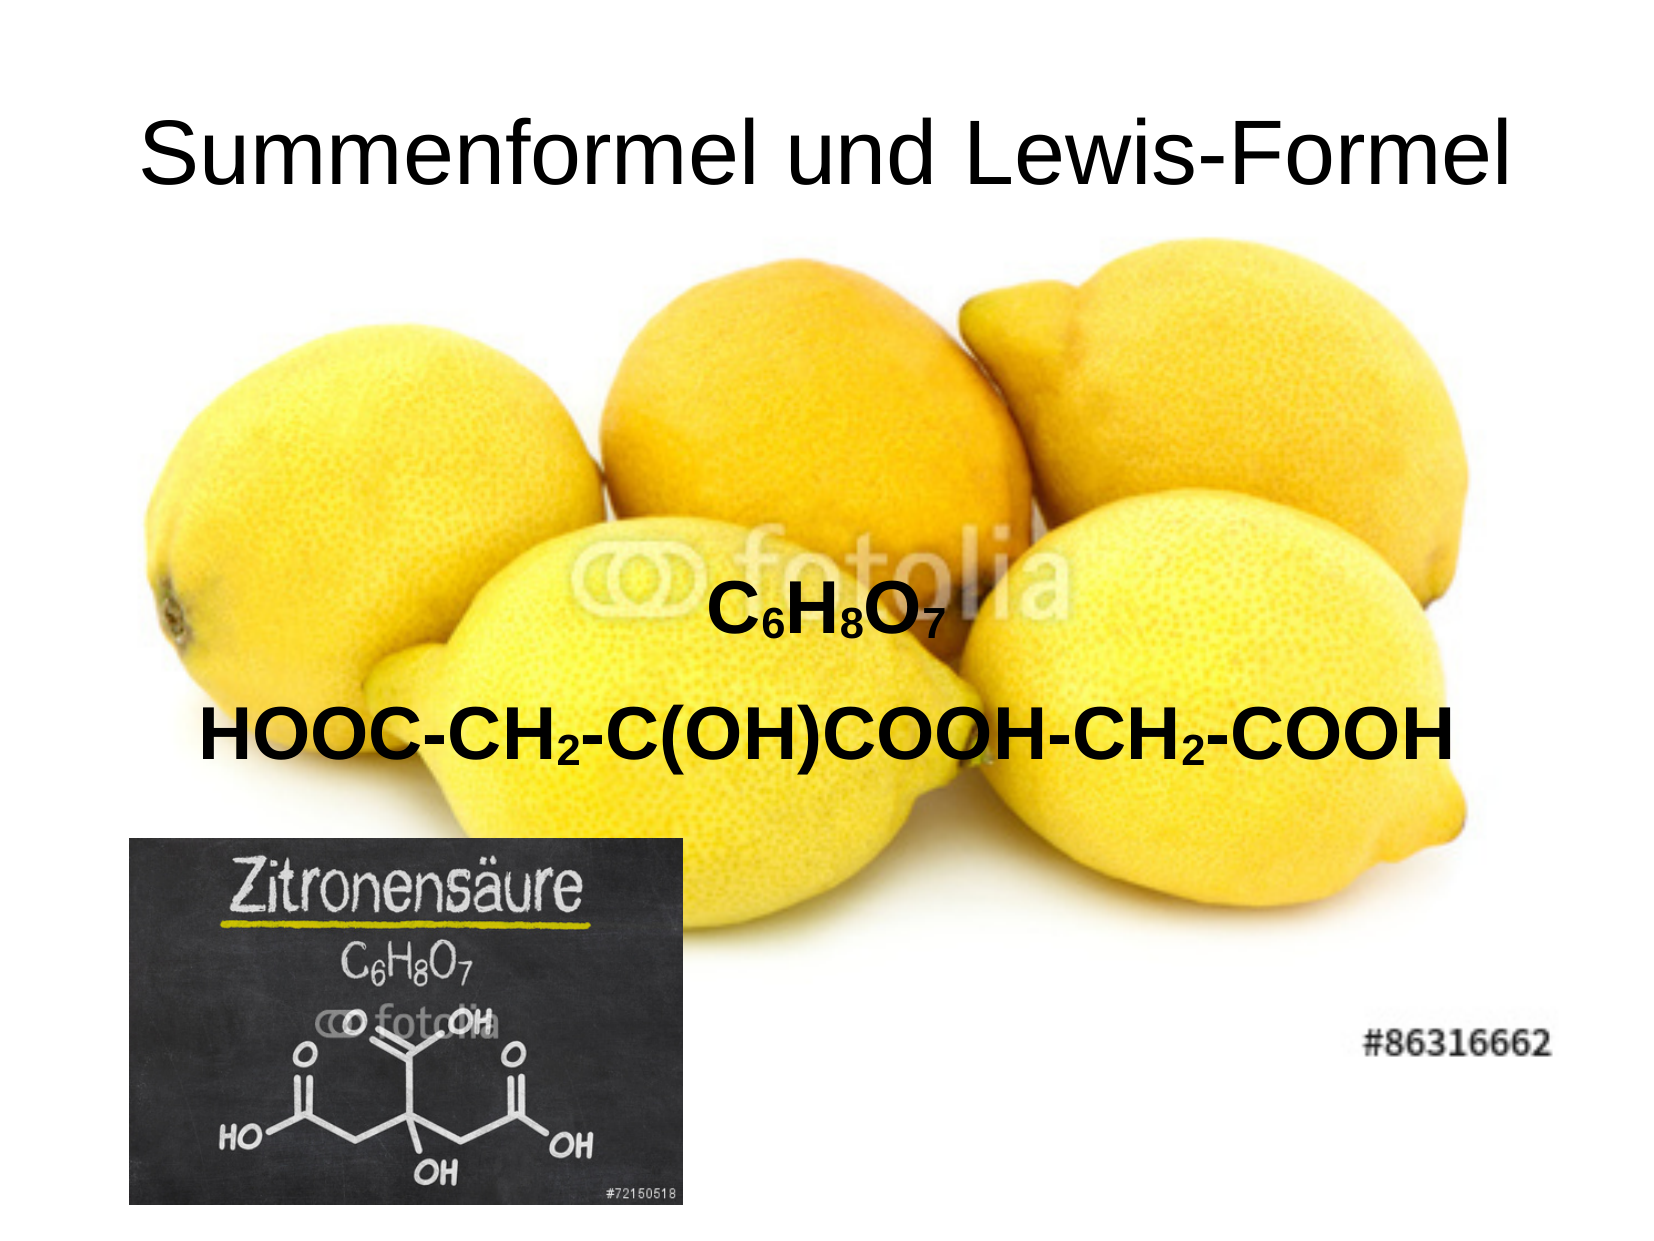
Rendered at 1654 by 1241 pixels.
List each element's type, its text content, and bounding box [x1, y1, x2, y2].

title Summenformel und Lewis-Formel [82, 49, 1571, 257]
picture [67, 70, 1571, 1205]
subtitle C6H8O7 HOOC-CH2-C(OH)COOH-CH2-COOH [82, 290, 1571, 1010]
